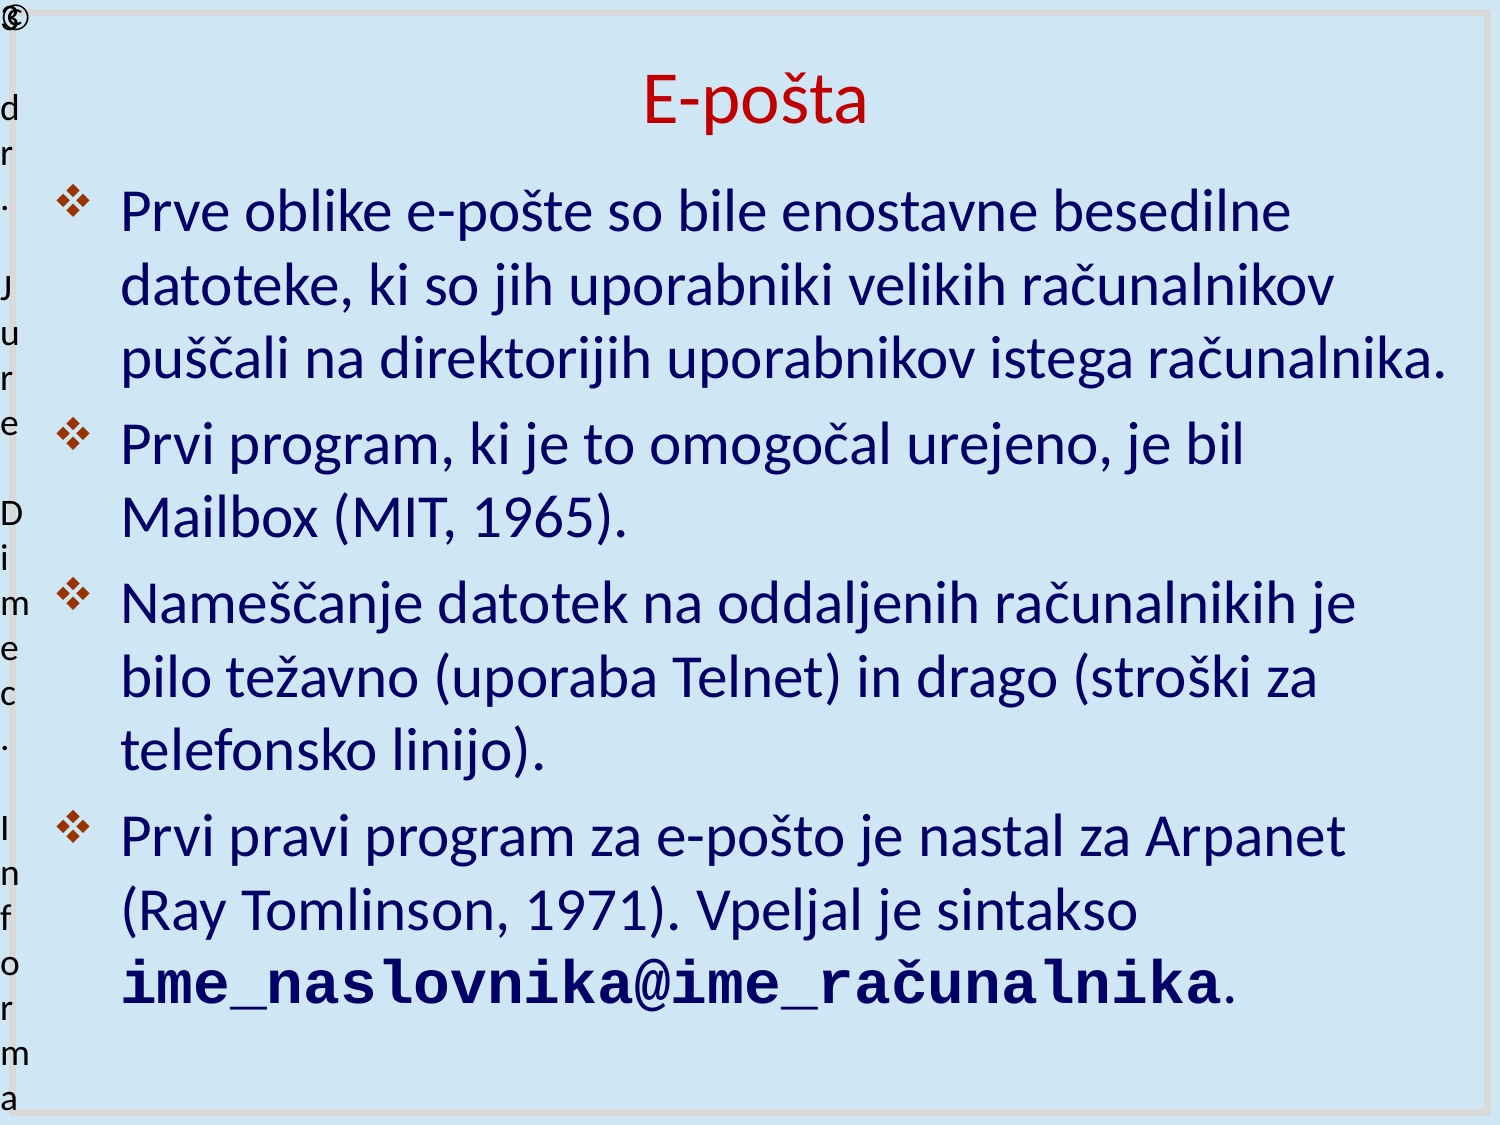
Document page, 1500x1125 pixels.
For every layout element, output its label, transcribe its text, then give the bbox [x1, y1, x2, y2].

list Prve oblike e-pošte so bile enostavne besedilne datoteke, ki so jih uporabniki velikih računalnikov puščali na direktorijih uporabnikov istega računalnika. Prvi program, ki je to omogočal urejeno, je bil Mailbox (MIT, 1965). Nameščanje datotek na oddaljenih računalnikih je bilo težavno (uporaba Telnet) in drago (stroški za telefonsko linijo). Prvi pravi program za e-pošto je nastal za Arpanet (Ray Tomlinson, 1971). Vpeljal je sintakso ime_naslovnika@ime_računalnika. [37, 162, 1475, 1050]
title E-pošta [37, 37, 1475, 150]
